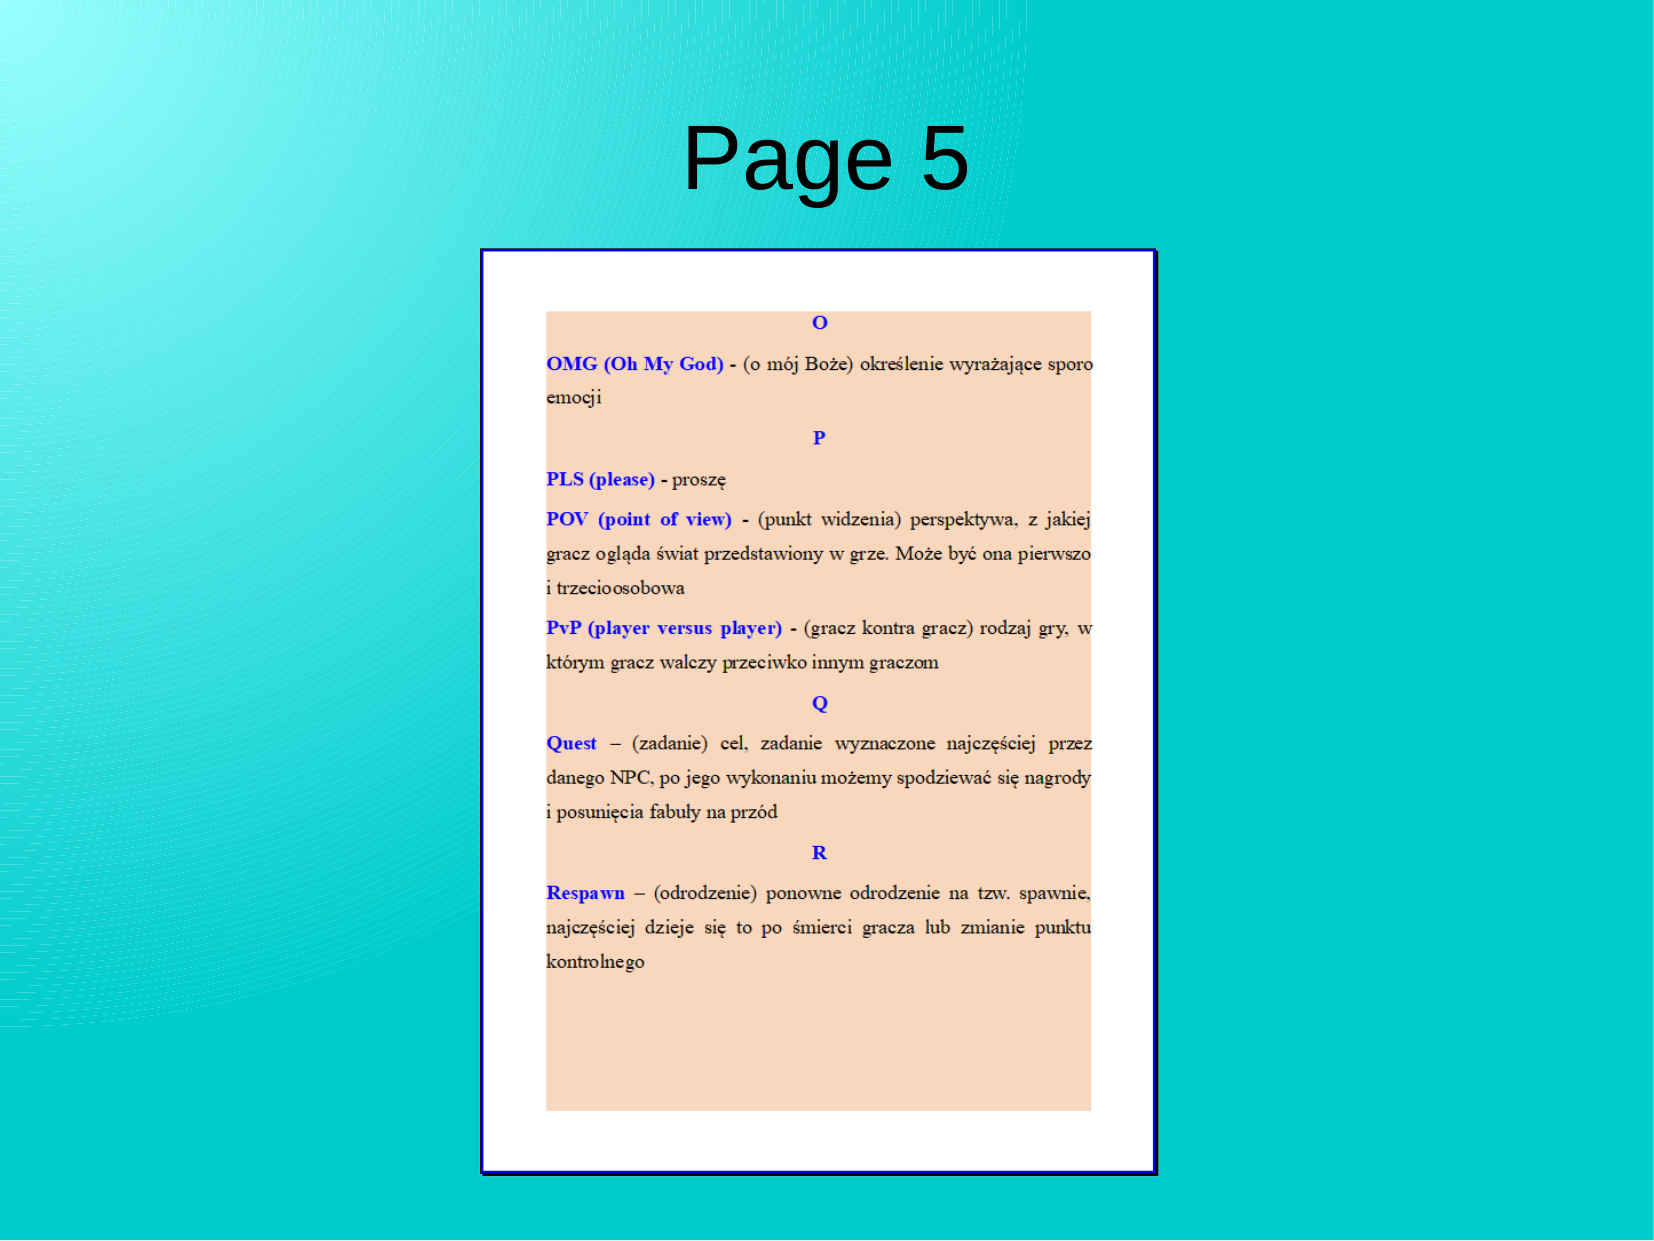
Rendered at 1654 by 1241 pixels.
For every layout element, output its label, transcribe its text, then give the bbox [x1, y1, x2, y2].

title Page 5 [82, 49, 1571, 257]
picture [472, 236, 1311, 1193]
